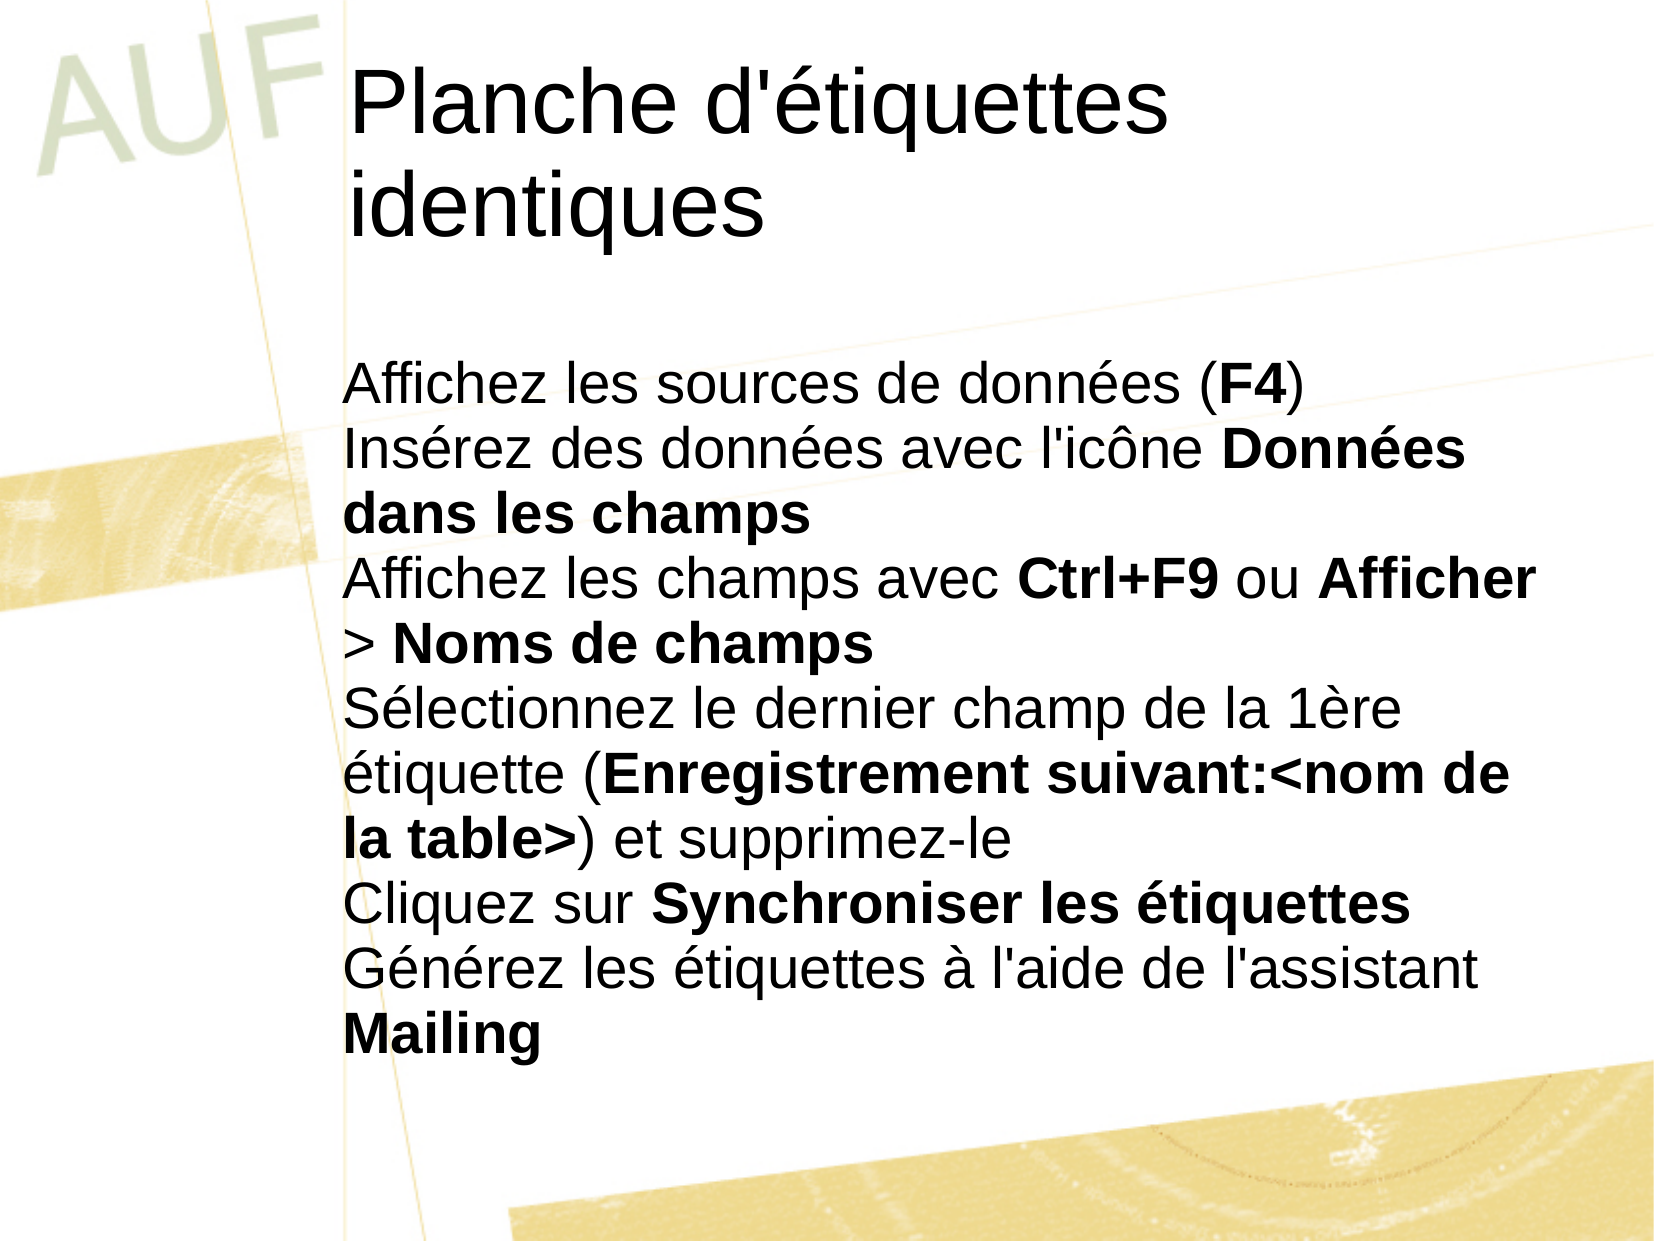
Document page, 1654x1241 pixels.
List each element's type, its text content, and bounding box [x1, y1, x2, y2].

subtitle Affichez les sources de données (F4) Insérez des données avec l'icône Données dans les champs Affichez les champs avec Ctrl+F9 ou Afficher > Noms de champs Sélectionnez le dernier champ de la 1ère étiquette (Enregistrement suivant:<nom de la table>) et supprimez-le Cliquez sur Synchroniser les étiquettes Générez les étiquettes à l'aide de l'assistant Mailing [76, 295, 1565, 1123]
title Planche d'étiquettes identiques [82, 50, 1571, 256]
picture [0, 0, 1654, 1241]
